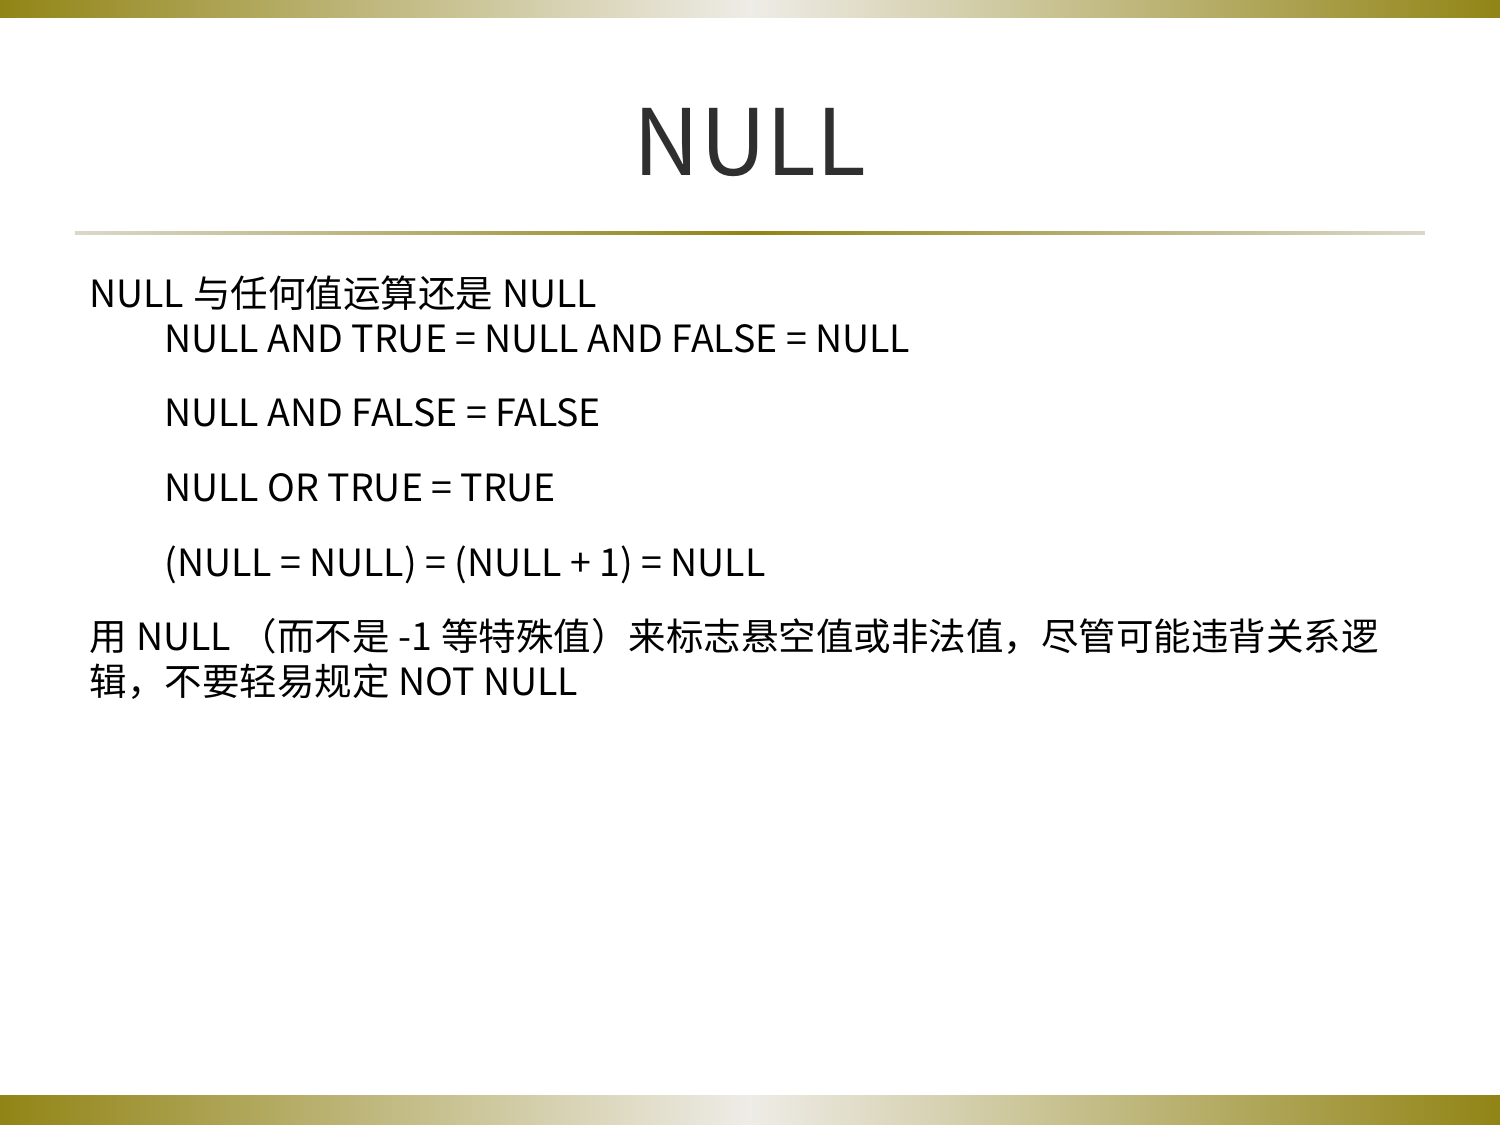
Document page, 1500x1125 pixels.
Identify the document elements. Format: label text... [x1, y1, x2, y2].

list NULL与任何值运算还是NULL NULL AND TRUE = NULL AND FALSE = NULL NULL AND FALSE = FALSE NULL OR TRUE = TRUE (NULL = NULL) = (NULL + 1) = NULL 用NULL（而不是-1等特殊值）来标志悬空值或非法值，尽管可能违背关系逻辑，不要轻易规定NOT NULL [75, 262, 1425, 1032]
title NULL [75, 45, 1425, 233]
